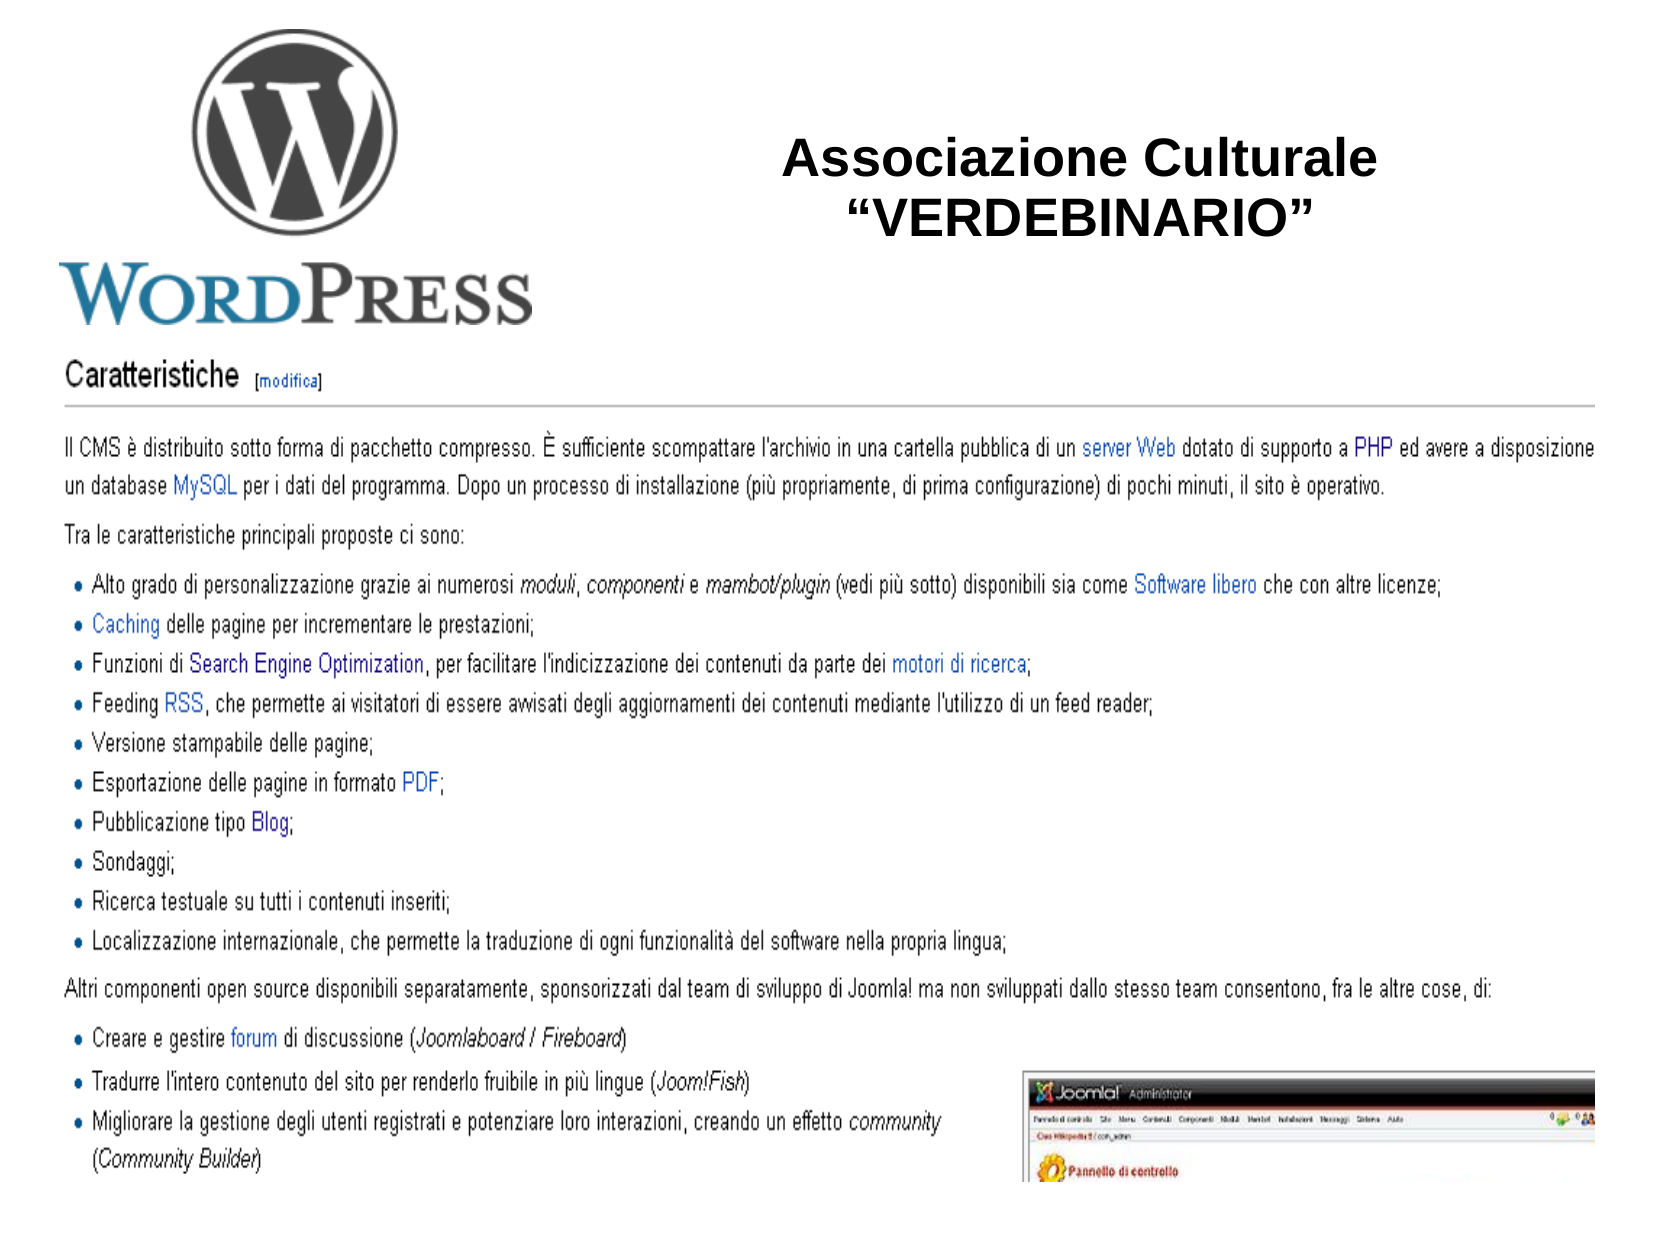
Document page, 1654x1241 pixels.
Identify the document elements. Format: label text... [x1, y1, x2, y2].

title Associazione Culturale “VERDEBINARIO” [590, 50, 1571, 325]
picture [59, 354, 1595, 1182]
picture [59, 29, 532, 325]
